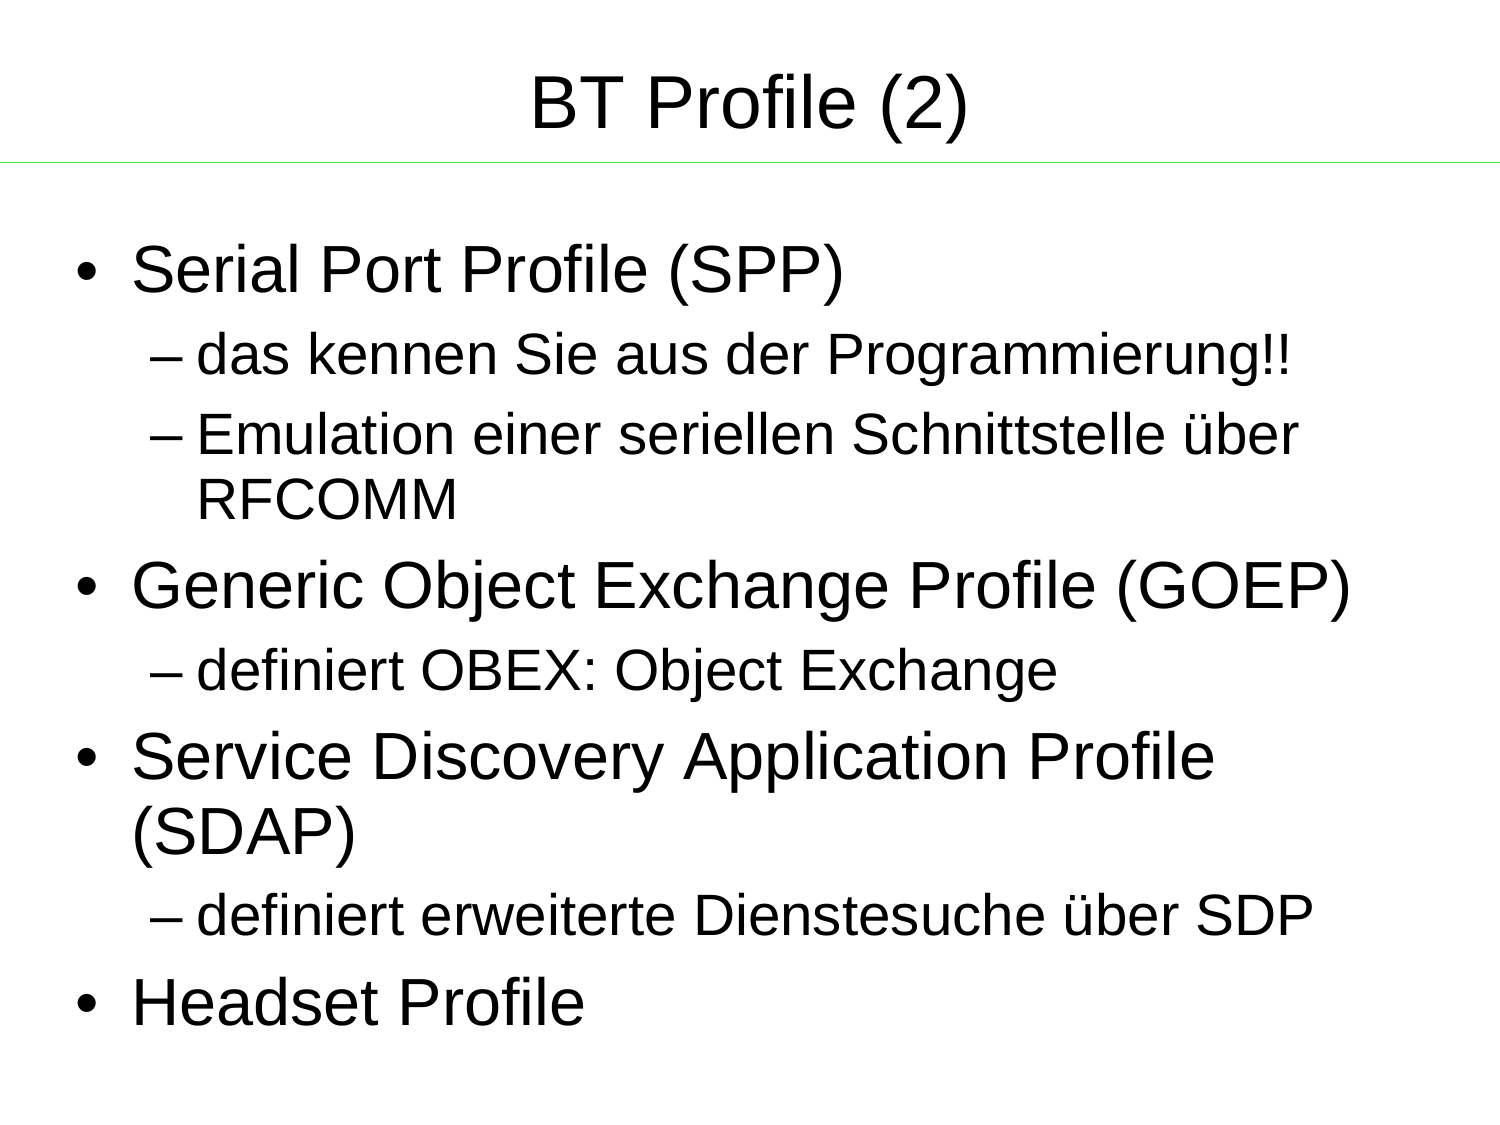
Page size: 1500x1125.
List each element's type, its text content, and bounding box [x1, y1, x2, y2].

title BT Profile (2) [75, 49, 1426, 156]
list Serial Port Profile (SPP) das kennen Sie aus der Programmierung!! Emulation einer seriellen Schnittstelle über RFCOMM Generic Object Exchange Profile (GOEP) definiert OBEX: Object Exchange Service Discovery Application Profile (SDAP) definiert erweiterte Dienstesuche über SDP Headset Profile [75, 232, 1426, 1041]
